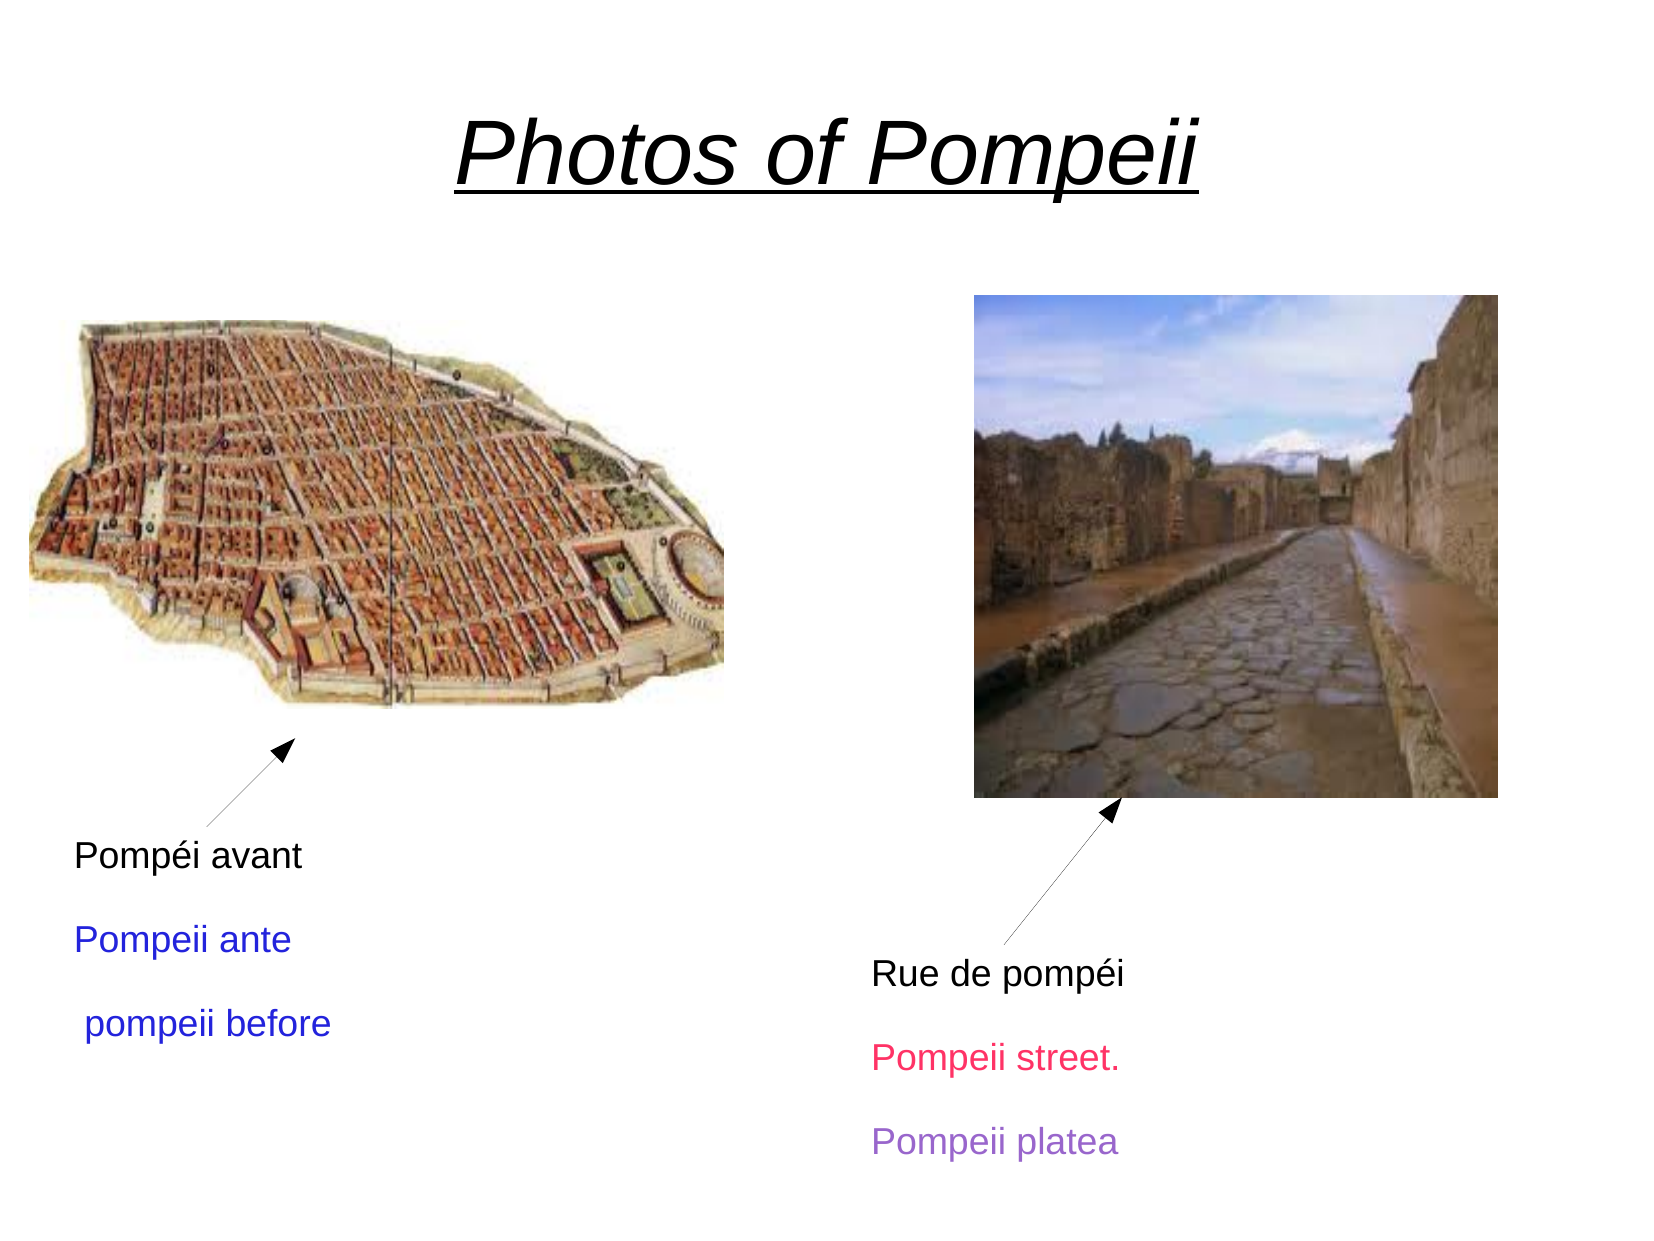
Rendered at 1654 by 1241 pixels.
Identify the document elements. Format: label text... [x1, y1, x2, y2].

picture [29, 320, 724, 709]
text_box Rue de pompéi Pompeii street. Pompeii platea [856, 944, 1241, 1241]
text_box Pompéi avant Pompeii ante pompeii before [59, 826, 384, 1052]
title Photos of Pompeii [82, 49, 1571, 257]
picture [974, 295, 1498, 798]
